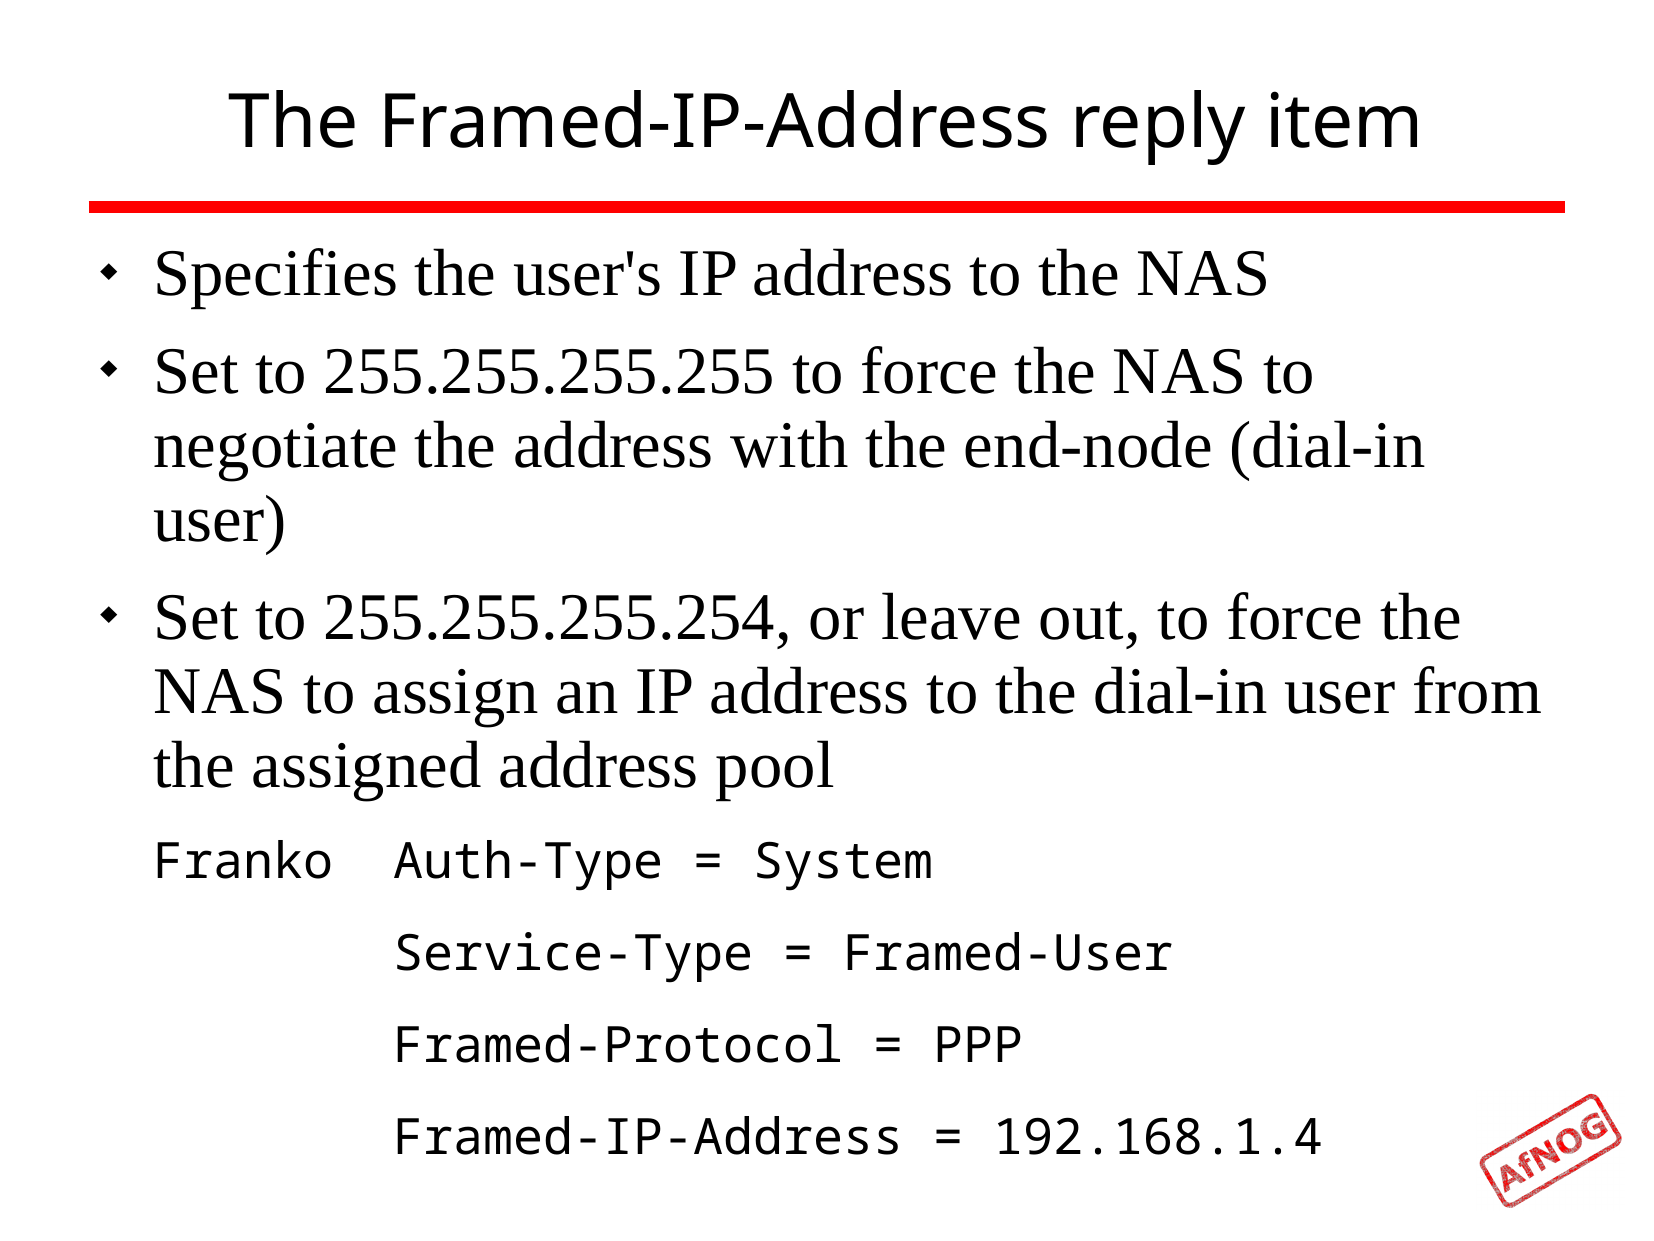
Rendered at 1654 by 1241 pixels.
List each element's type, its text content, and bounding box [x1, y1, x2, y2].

picture [1476, 1090, 1625, 1211]
title The Framed-IP-Address reply item [82, 29, 1571, 207]
list Specifies the user's IP address to the NAS Set to 255.255.255.255 to force the NAS to negotiate the address with the end-node (dial-in user) Set to 255.255.255.254, or leave out, to force the NAS to assign an IP address to the dial-in user from the assigned address pool Franko Auth-Type = System Service-Type = Framed-User Framed-Protocol = PPP Framed-IP-Address = 192.168.1.4 [82, 236, 1571, 1152]
